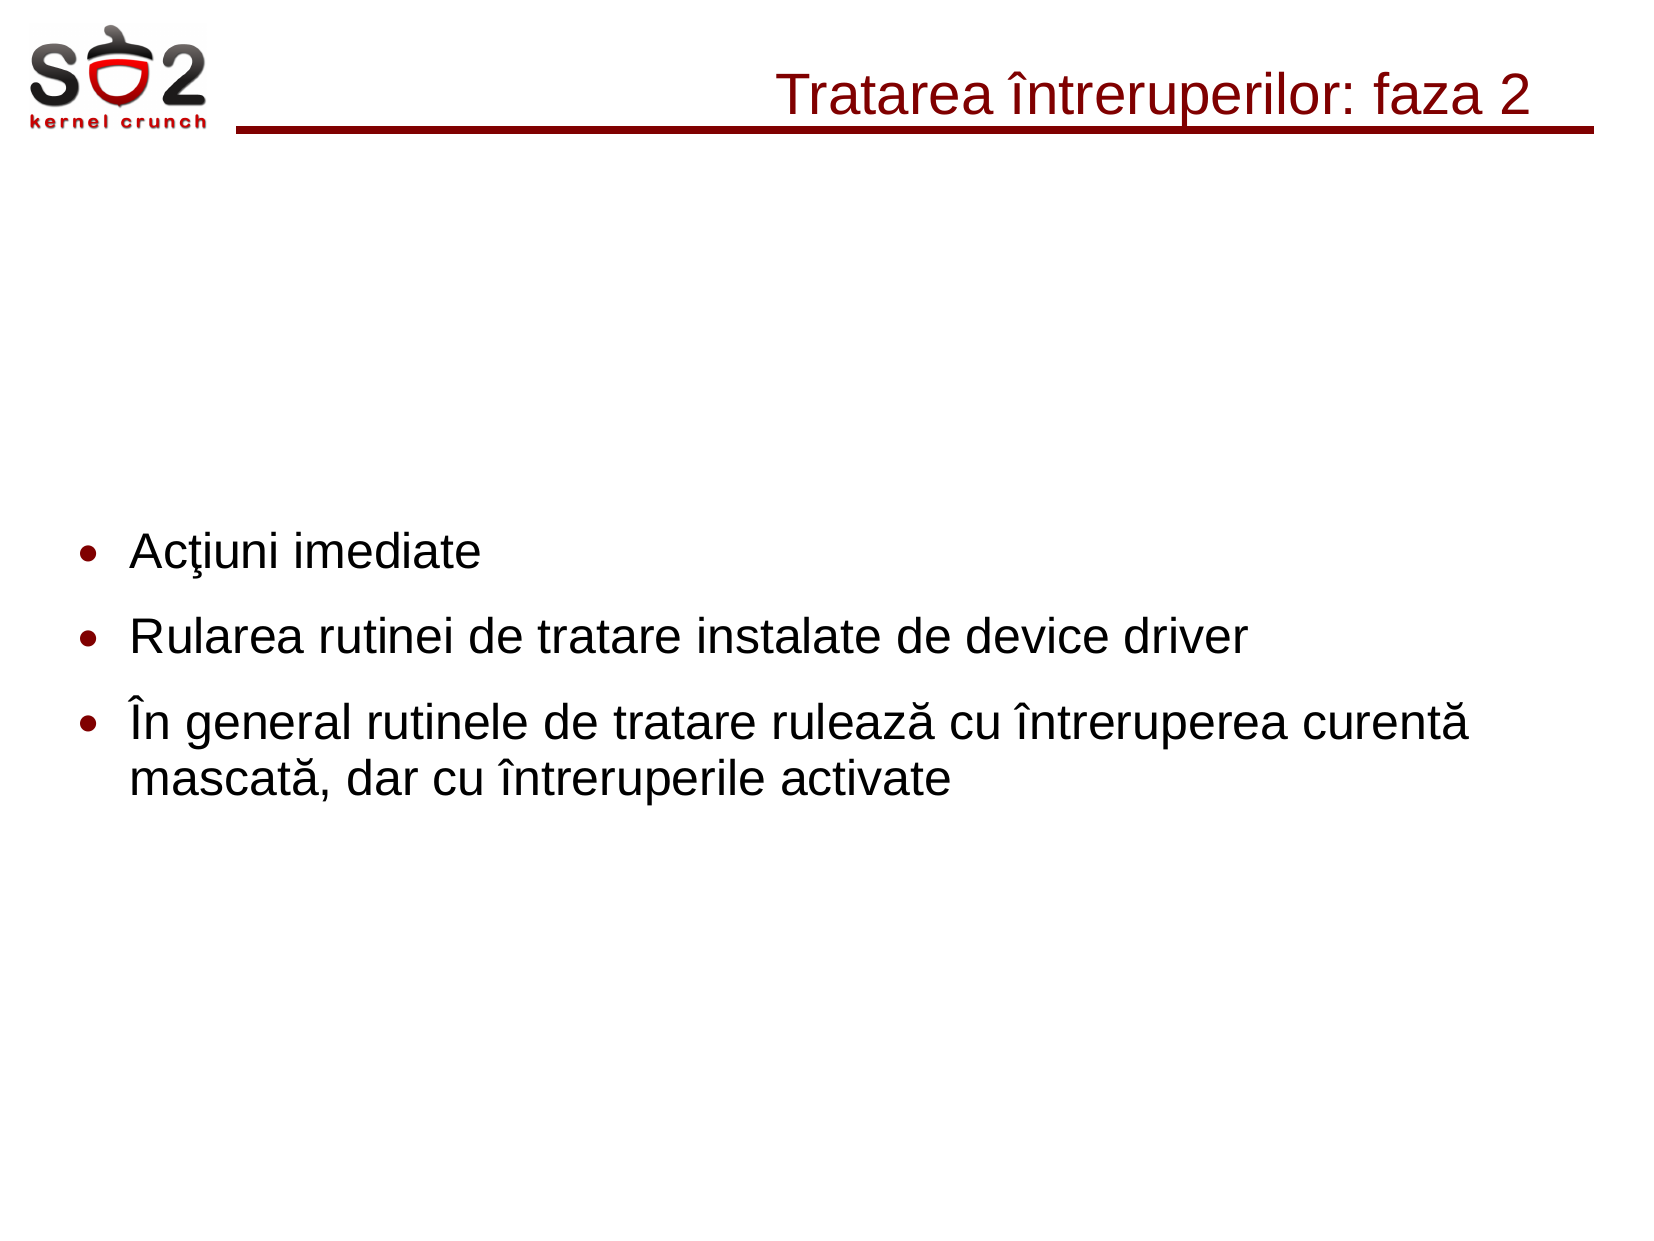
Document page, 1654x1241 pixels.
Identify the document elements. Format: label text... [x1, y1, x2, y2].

list Acţiuni imediate Rularea rutinei de tratare instalate de device driver În general rutinele de tratare rulează cu întreruperea curentă mascată, dar cu întreruperile activate [59, 177, 1595, 1152]
picture [29, 23, 121, 130]
title Tratarea întreruperilor: faza 2 [121, 11, 1534, 177]
